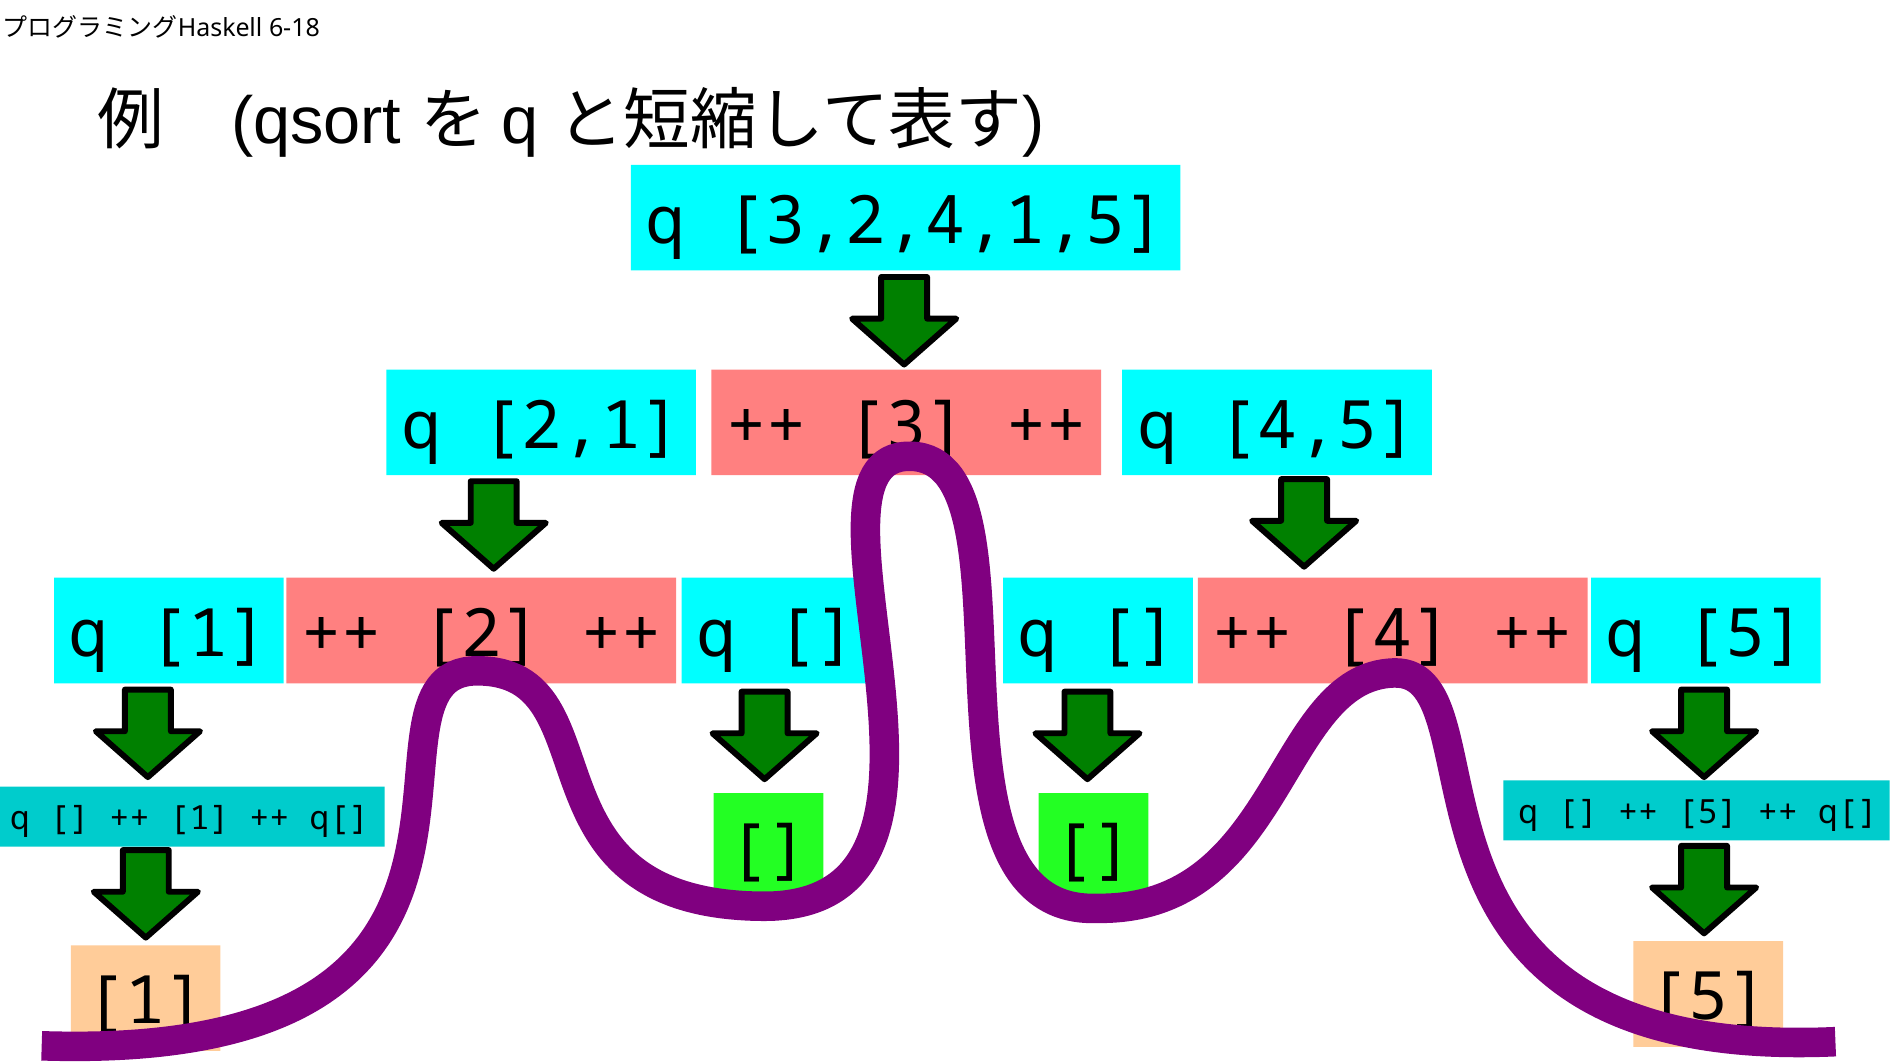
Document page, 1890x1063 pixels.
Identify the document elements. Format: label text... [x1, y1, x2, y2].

text_box q [1] [62, 583, 276, 678]
text_box q [] [688, 583, 864, 678]
text_box q [] [1009, 583, 1187, 678]
text_box [5] [1654, 950, 1763, 1026]
text_box q [2,1] [397, 375, 685, 469]
text_box [93, 850, 198, 938]
text_box [852, 277, 957, 365]
text_box [1652, 845, 1757, 934]
text_box [95, 689, 201, 778]
list 例 (qsort を q と短縮して表す) [94, 63, 1796, 144]
text_box [] [1053, 802, 1134, 890]
text_box [1252, 479, 1357, 567]
text_box ++ [2] ++ [339, 583, 623, 678]
text_box [1652, 689, 1757, 778]
text_box q [] ++ [5] ++ q[] [1519, 783, 1878, 838]
text_box [1] [91, 954, 200, 1031]
text_box q [3,2,4,1,5] [651, 171, 1160, 265]
text_box [441, 481, 546, 569]
text_box ++ [3] ++ [764, 375, 1048, 469]
text_box q [5] [1599, 583, 1813, 678]
text_box [712, 691, 817, 780]
text_box [1035, 691, 1140, 780]
text_box [] [728, 802, 809, 890]
text_box q [] ++ [1] ++ q[] [10, 789, 369, 844]
text_box ++ [4] ++ [1251, 583, 1535, 678]
text_box q [4,5] [1133, 375, 1421, 469]
